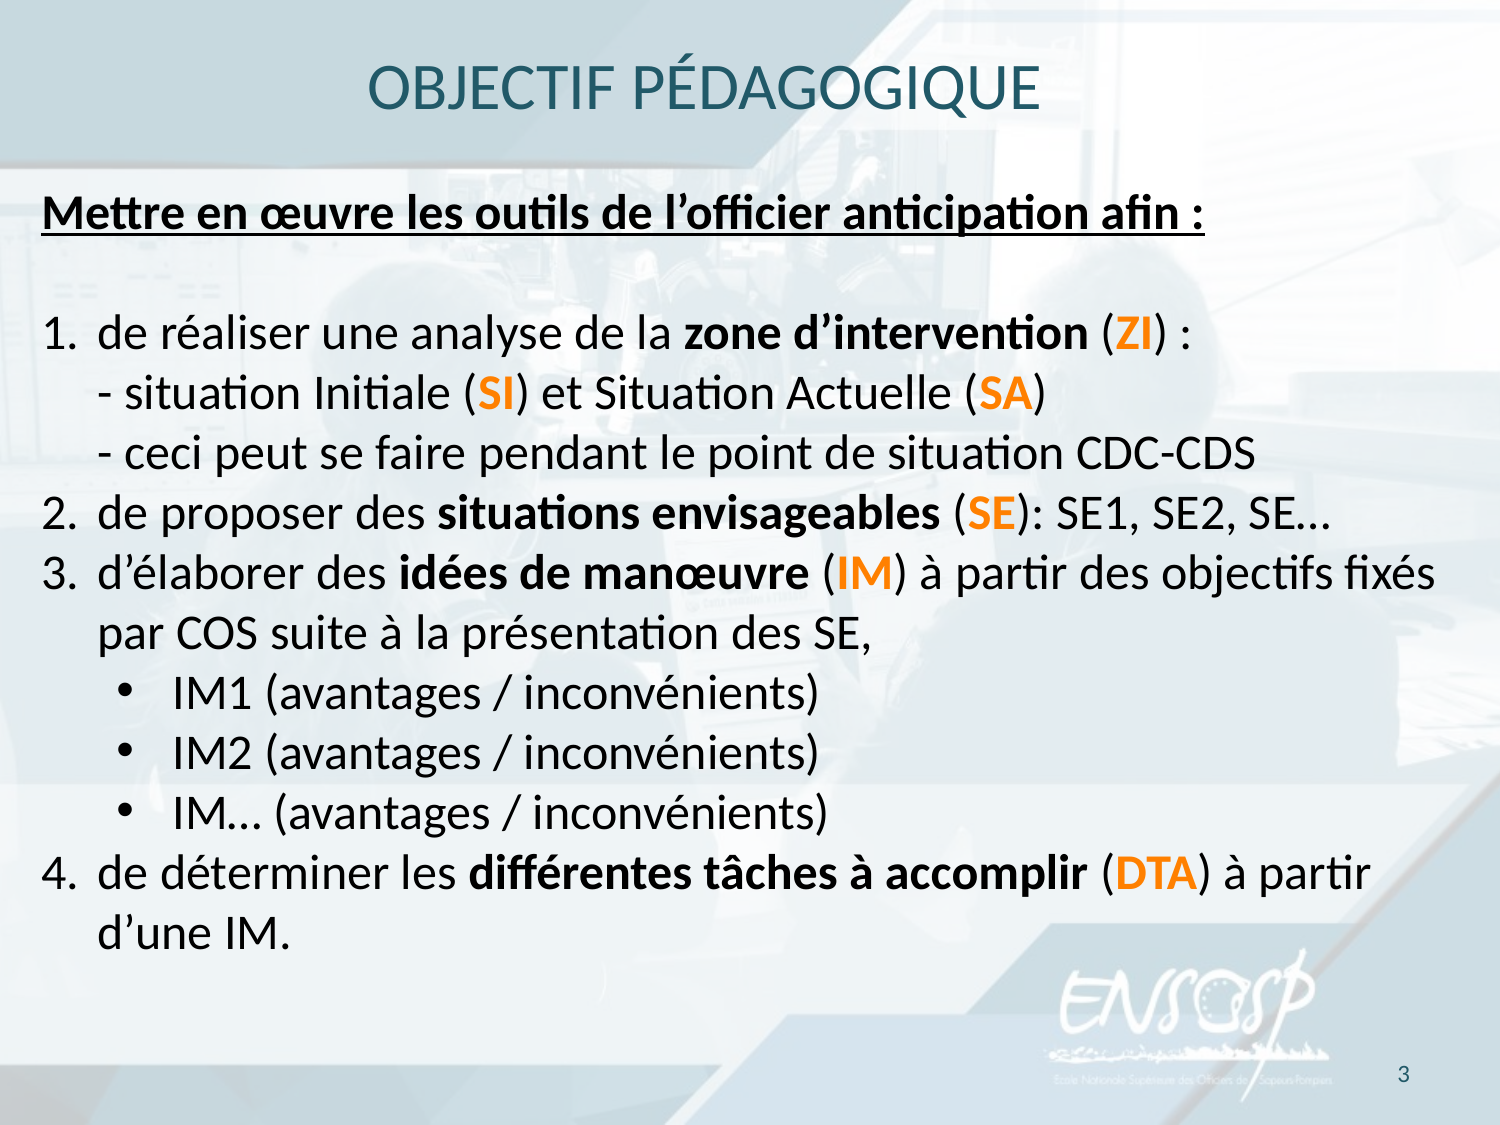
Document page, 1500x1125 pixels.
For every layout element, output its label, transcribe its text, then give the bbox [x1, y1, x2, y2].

title Objectif pédagogique [37, 30, 1372, 135]
slide_number <numéro> [1074, 1042, 1425, 1103]
text_box Mettre en œuvre les outils de l’officier anticipation afin : de réaliser une analyse de la zone d’intervention (ZI) : - situation Initiale (SI) et Situation Actuelle (SA) - ceci peut se faire pendant le point de situation CDC-CDS de proposer des situations envisageables (SE): SE1, SE2, SE… d’élaborer des idées de manœuvre (IM) à partir des objectifs fixés par COS suite à la présentation des SE, IM1 (avantages / inconvénients) IM2 (avantages / inconvénients) IM… (avantages / inconvénients) de déterminer les différentes tâches à accomplir (DTA) à partir d’une IM. [26, 171, 1484, 967]
